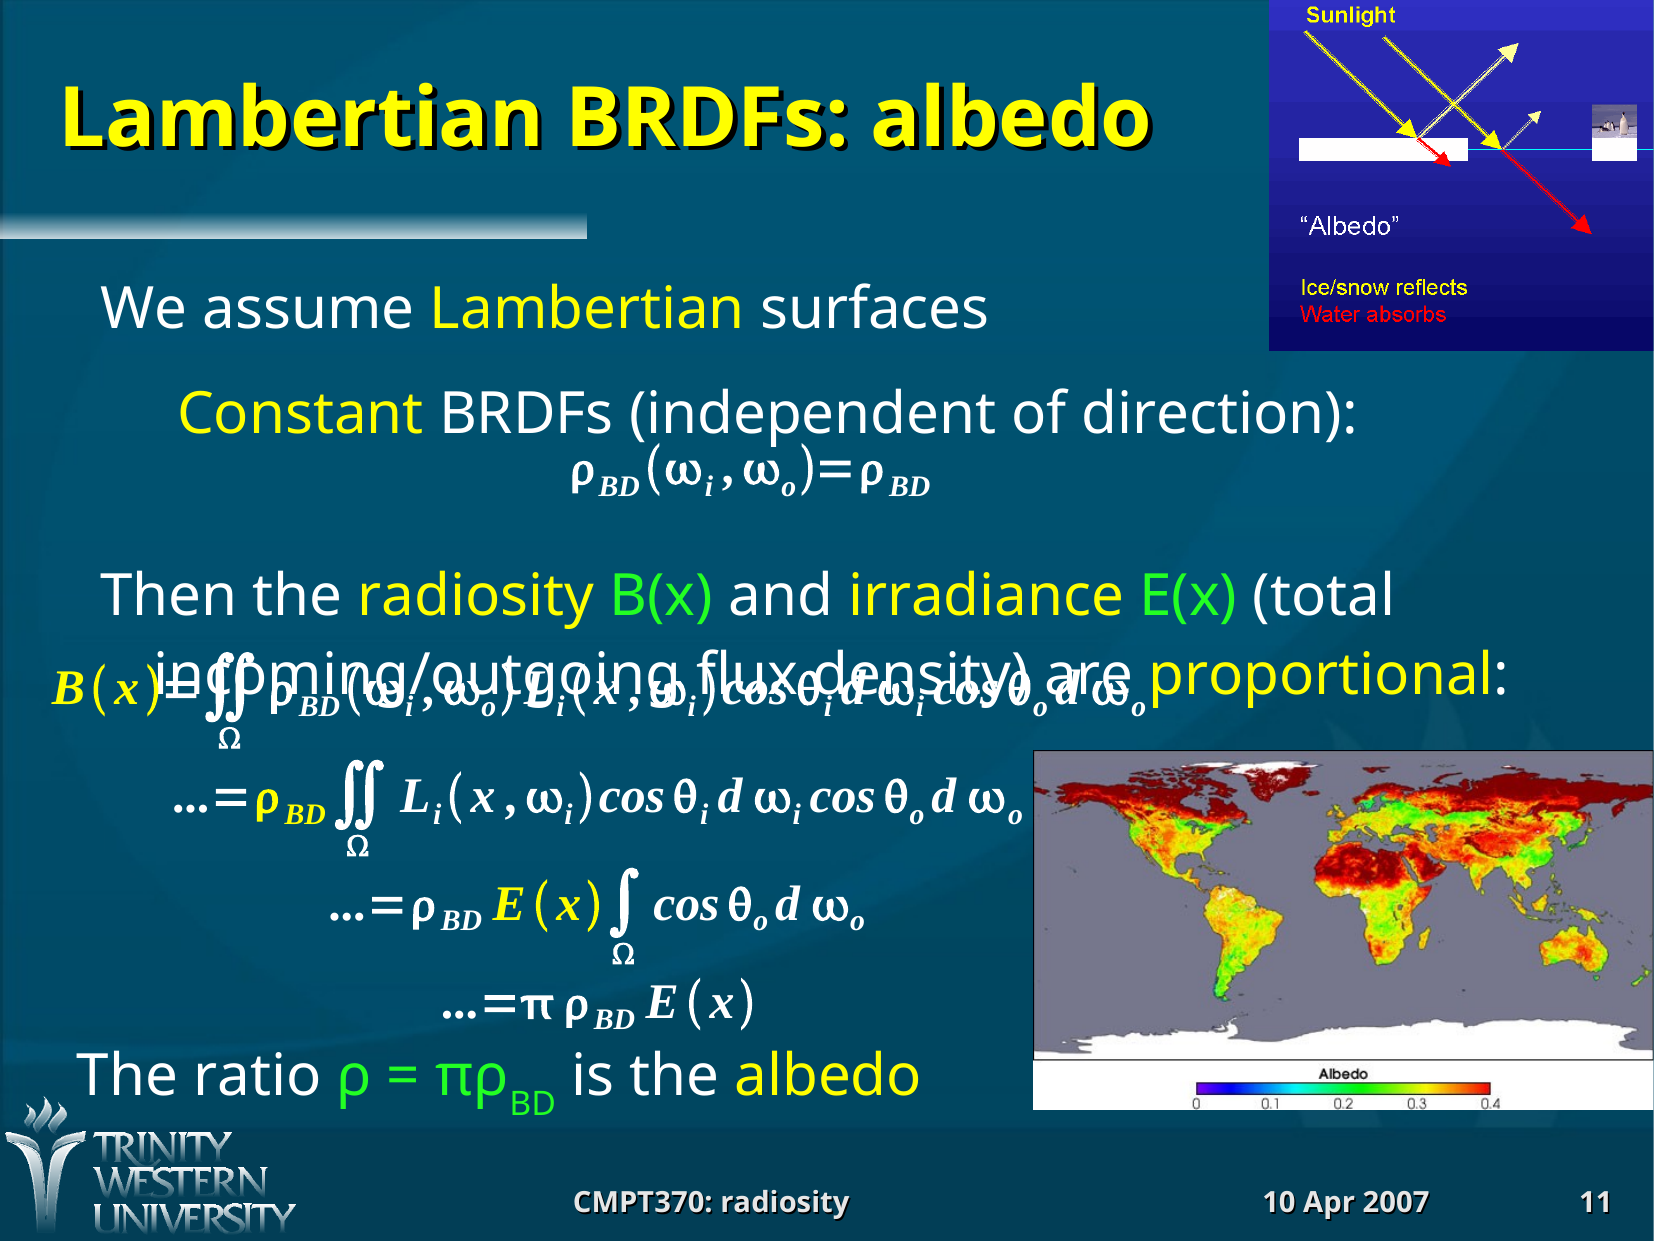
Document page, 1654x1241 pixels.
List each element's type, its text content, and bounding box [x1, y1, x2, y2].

picture [0, 214, 586, 232]
chart [561, 438, 937, 502]
picture [38, 1227, 54, 1232]
picture [0, 233, 586, 238]
chart [42, 649, 1152, 1037]
picture [1034, 692, 1654, 1126]
title Lambertian BRDFs: albedo [59, 27, 1182, 201]
list The ratio ρ = πρBD is the albedo [59, 1033, 1099, 1123]
list We assume Lambertian surfaces Constant BRDFs (independent of direction): Then the radiosity B(x) and irradiance E(x) (total incoming/outgoing flux density) are proportional: [82, 266, 1571, 650]
picture [1270, 0, 1654, 350]
